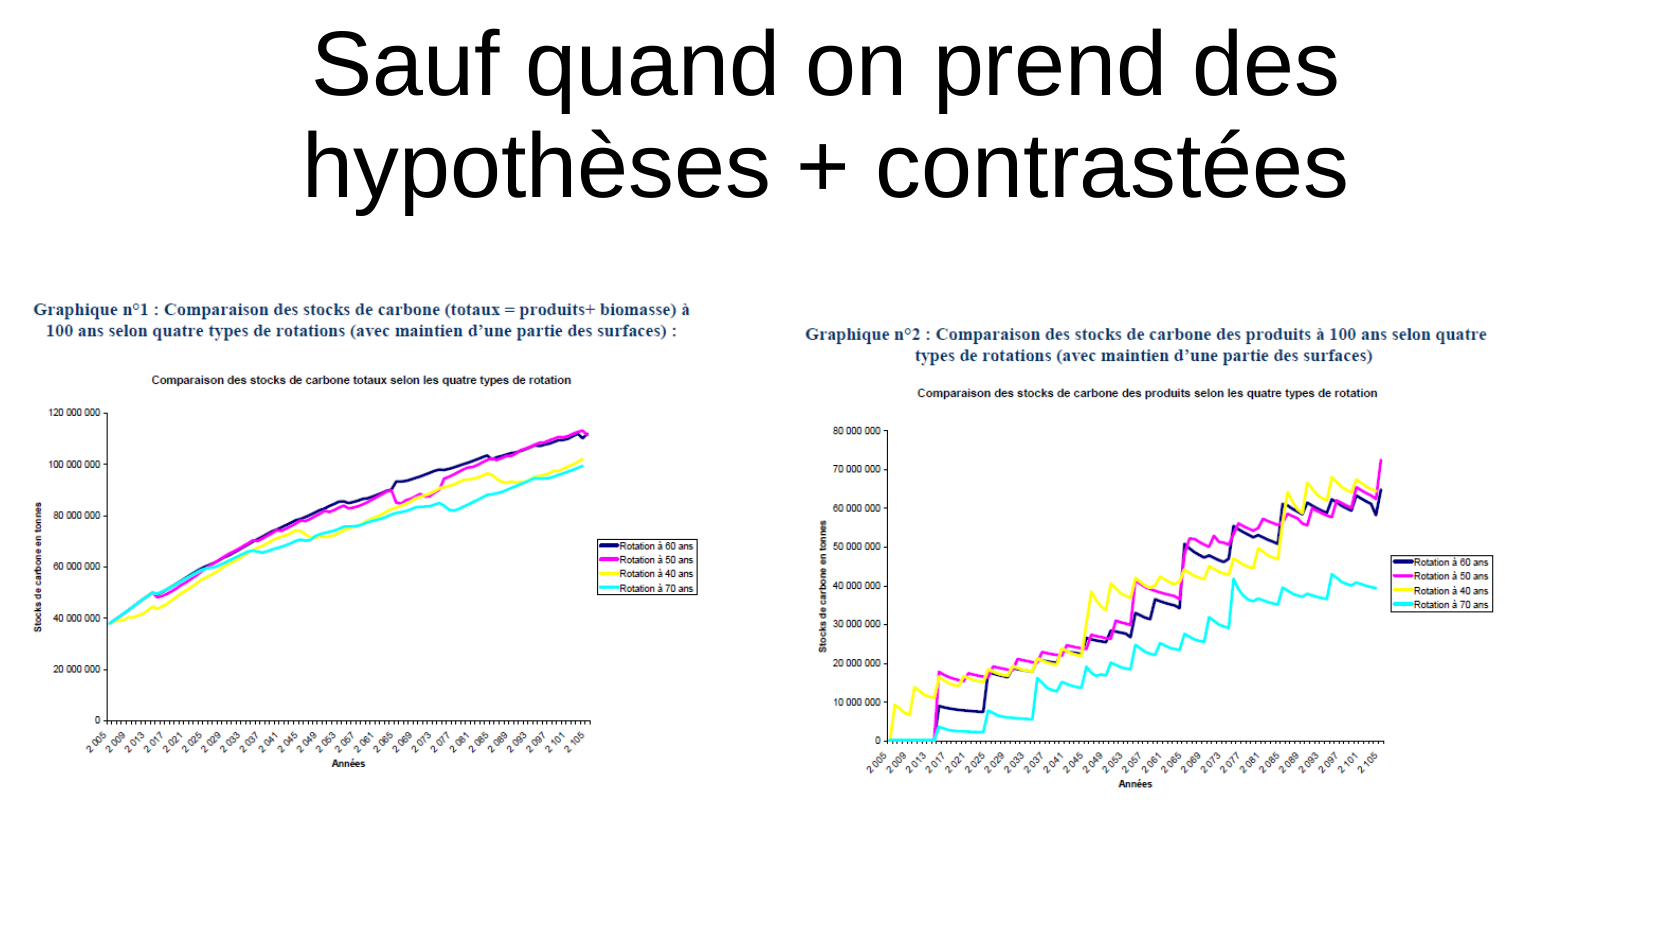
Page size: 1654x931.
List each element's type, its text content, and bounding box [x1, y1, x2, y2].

picture [797, 324, 1525, 798]
title Sauf quand on prend des hypothèses + contrastées [82, 12, 1571, 218]
picture [23, 295, 739, 802]
